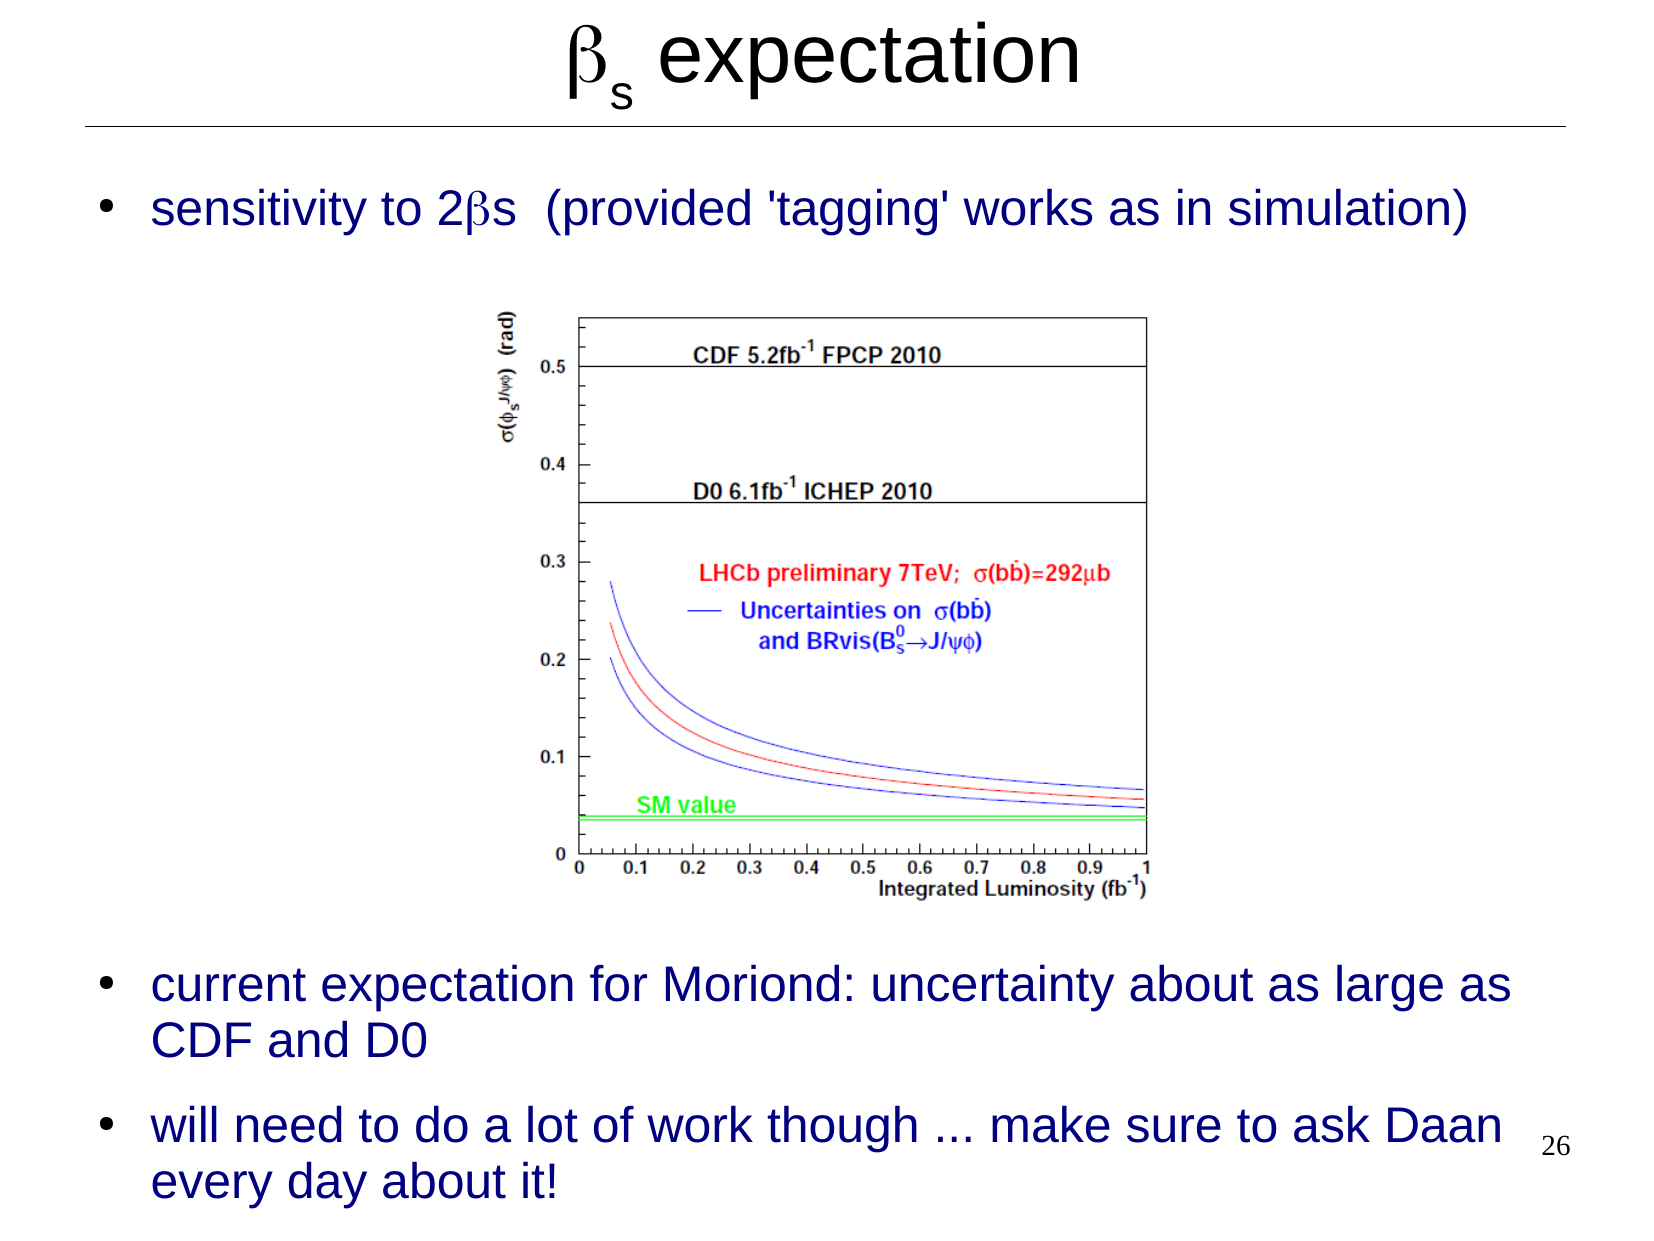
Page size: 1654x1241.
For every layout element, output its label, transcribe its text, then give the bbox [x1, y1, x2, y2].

list current expectation for Moriond: uncertainty about as large as CDF and D0 will need to do a lot of work though ... make sure to ask Daan every day about it! [79, 956, 1568, 1209]
title bs expectation [79, 2, 1568, 125]
picture [485, 293, 1174, 908]
list sensitivity to 2bs (provided 'tagging' works as in simulation) [79, 179, 1568, 260]
